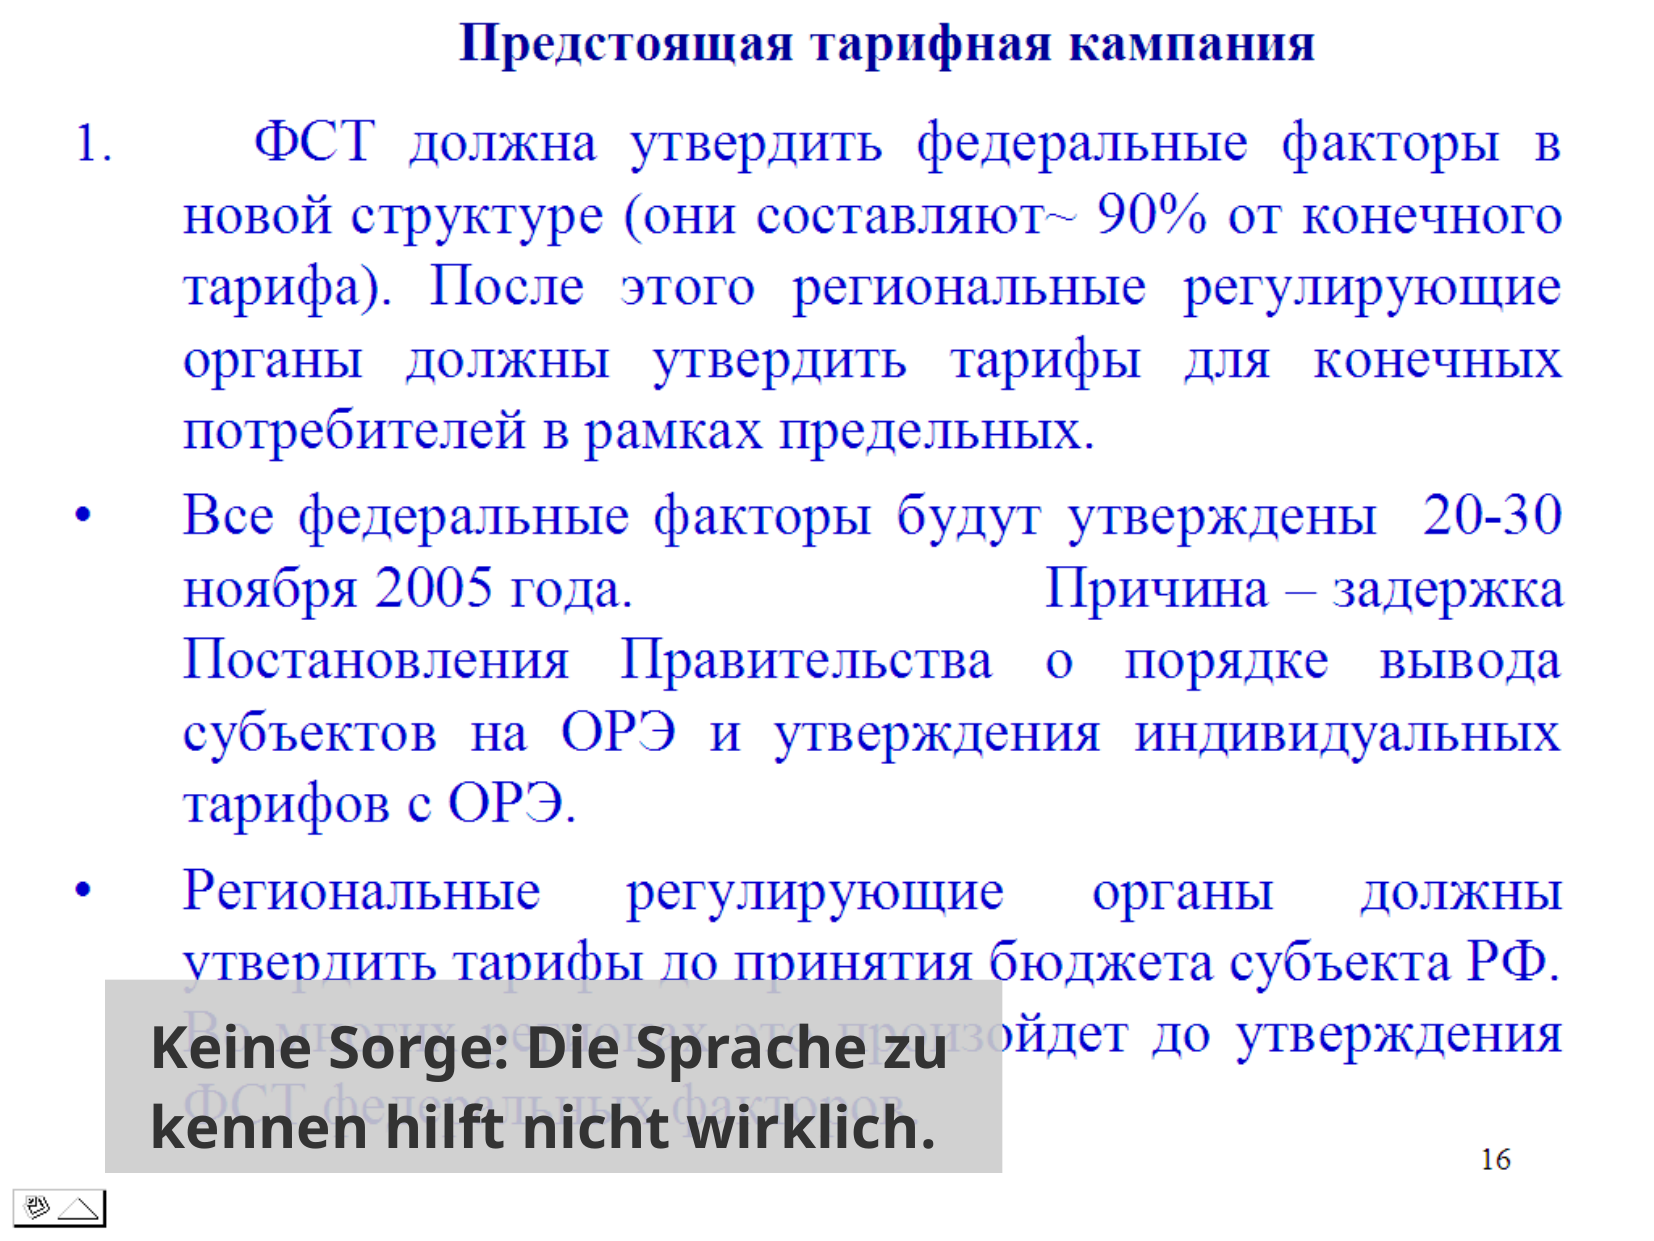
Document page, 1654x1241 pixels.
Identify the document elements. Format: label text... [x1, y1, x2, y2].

text_box Keine Sorge: Die Sprache zu kennen hilft nicht wirklich. [149, 1006, 974, 1148]
picture [0, 0, 1654, 1241]
text_box [105, 979, 1003, 1173]
